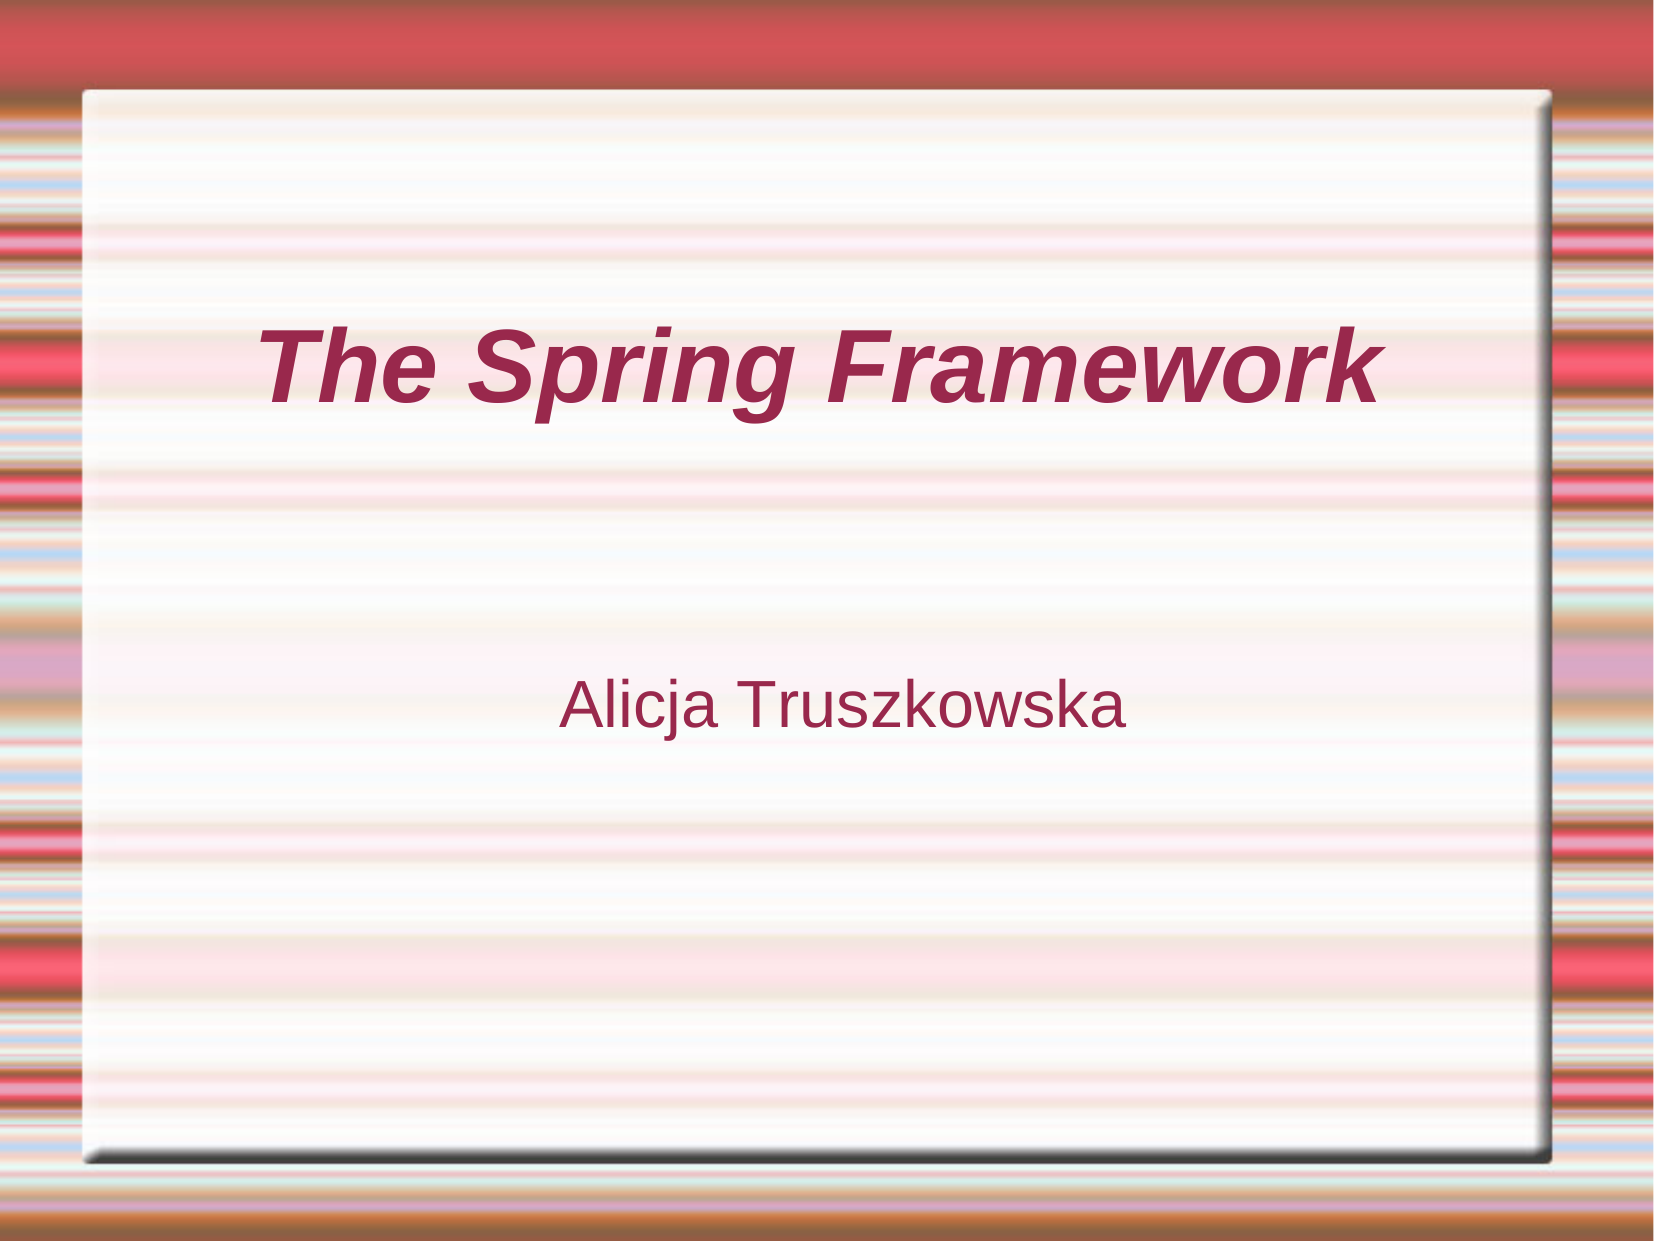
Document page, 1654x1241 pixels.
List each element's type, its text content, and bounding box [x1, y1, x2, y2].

title The Spring Framework [112, 262, 1525, 470]
picture [0, 0, 1654, 1241]
subtitle Alicja Truszkowska [134, 350, 1516, 1133]
